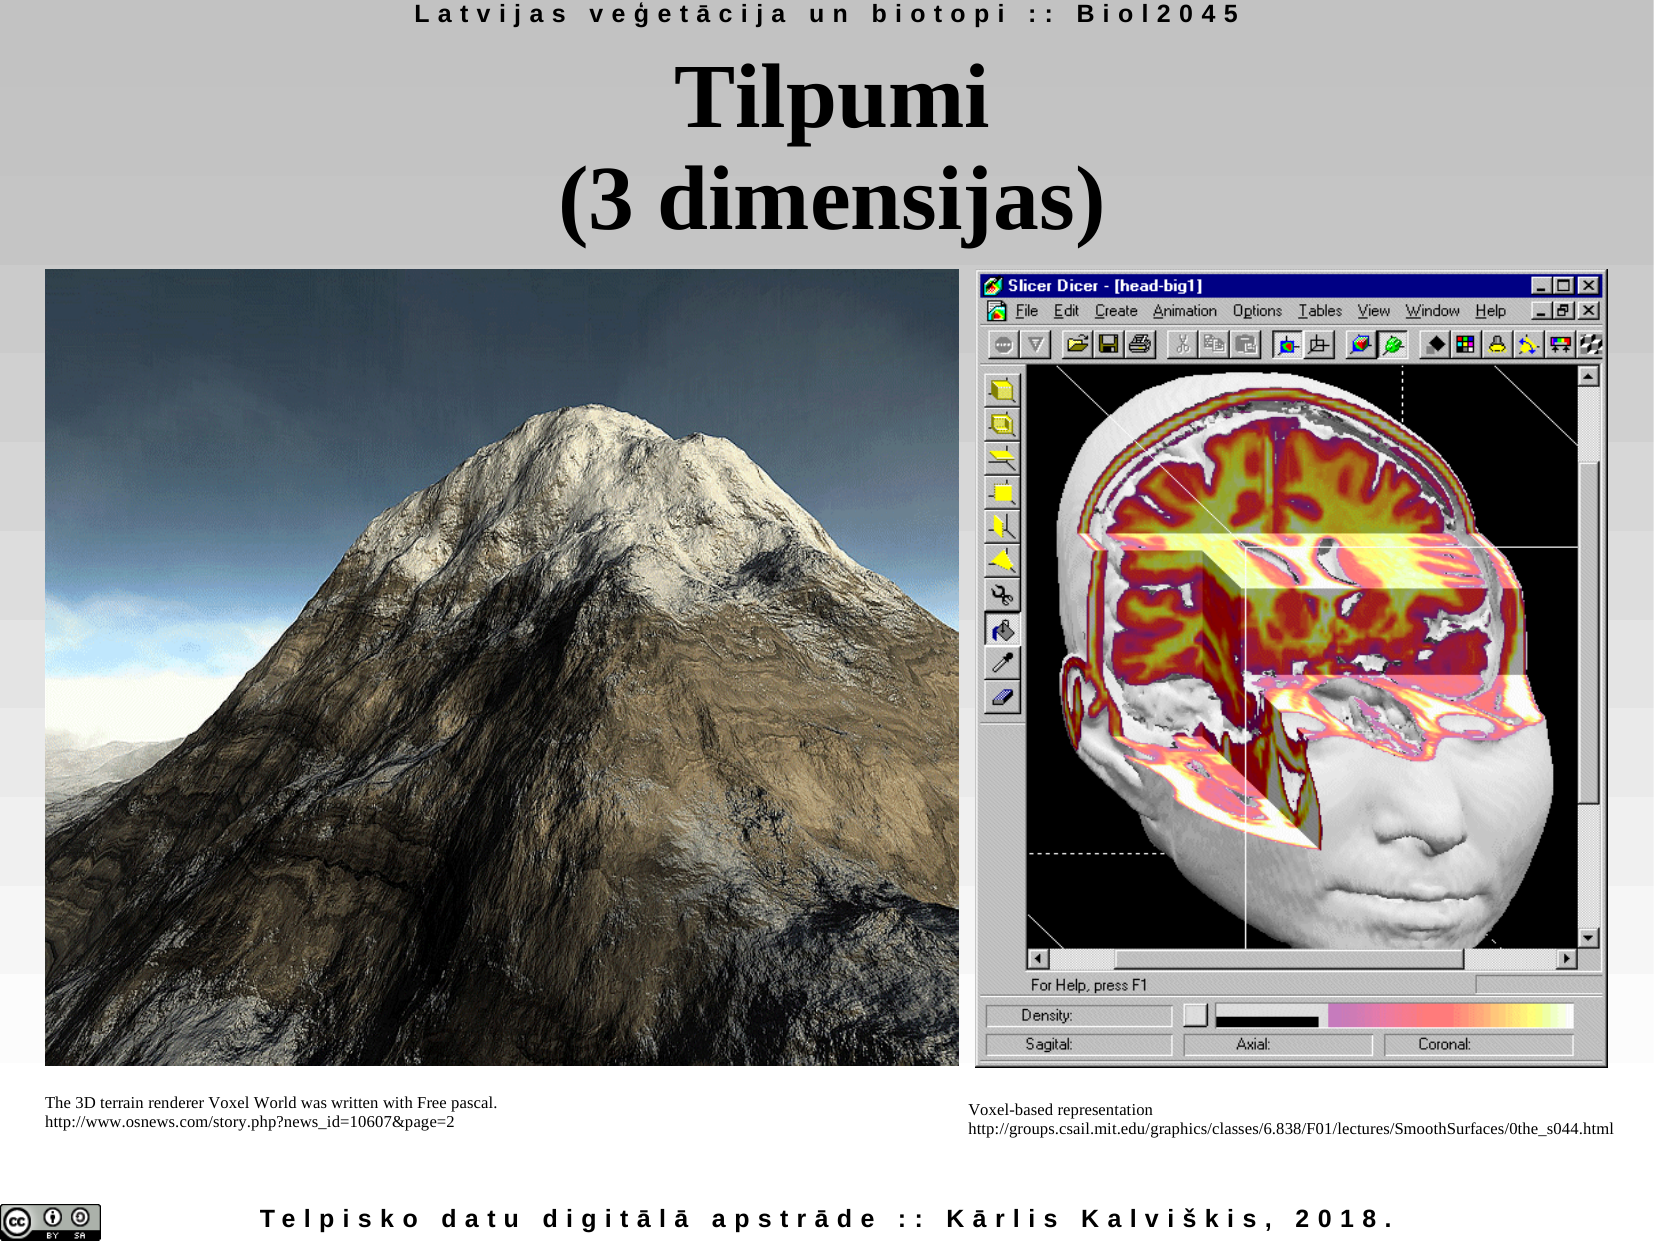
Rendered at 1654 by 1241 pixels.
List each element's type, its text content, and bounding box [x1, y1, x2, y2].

text_box The 3D terrain renderer Voxel World was written with Free pascal. http://www.osnews.com/story.php?news_id=10607&page=2 [45, 1093, 495, 1131]
text_box Voxel-based representation http://groups.csail.mit.edu/graphics/classes/6.838/F01/lectures/SmoothSurfaces/0the_s044.html [968, 1100, 1616, 1138]
picture [0, 0, 1654, 1241]
title Tilpumi (3 dimensijas) [126, 46, 1539, 254]
